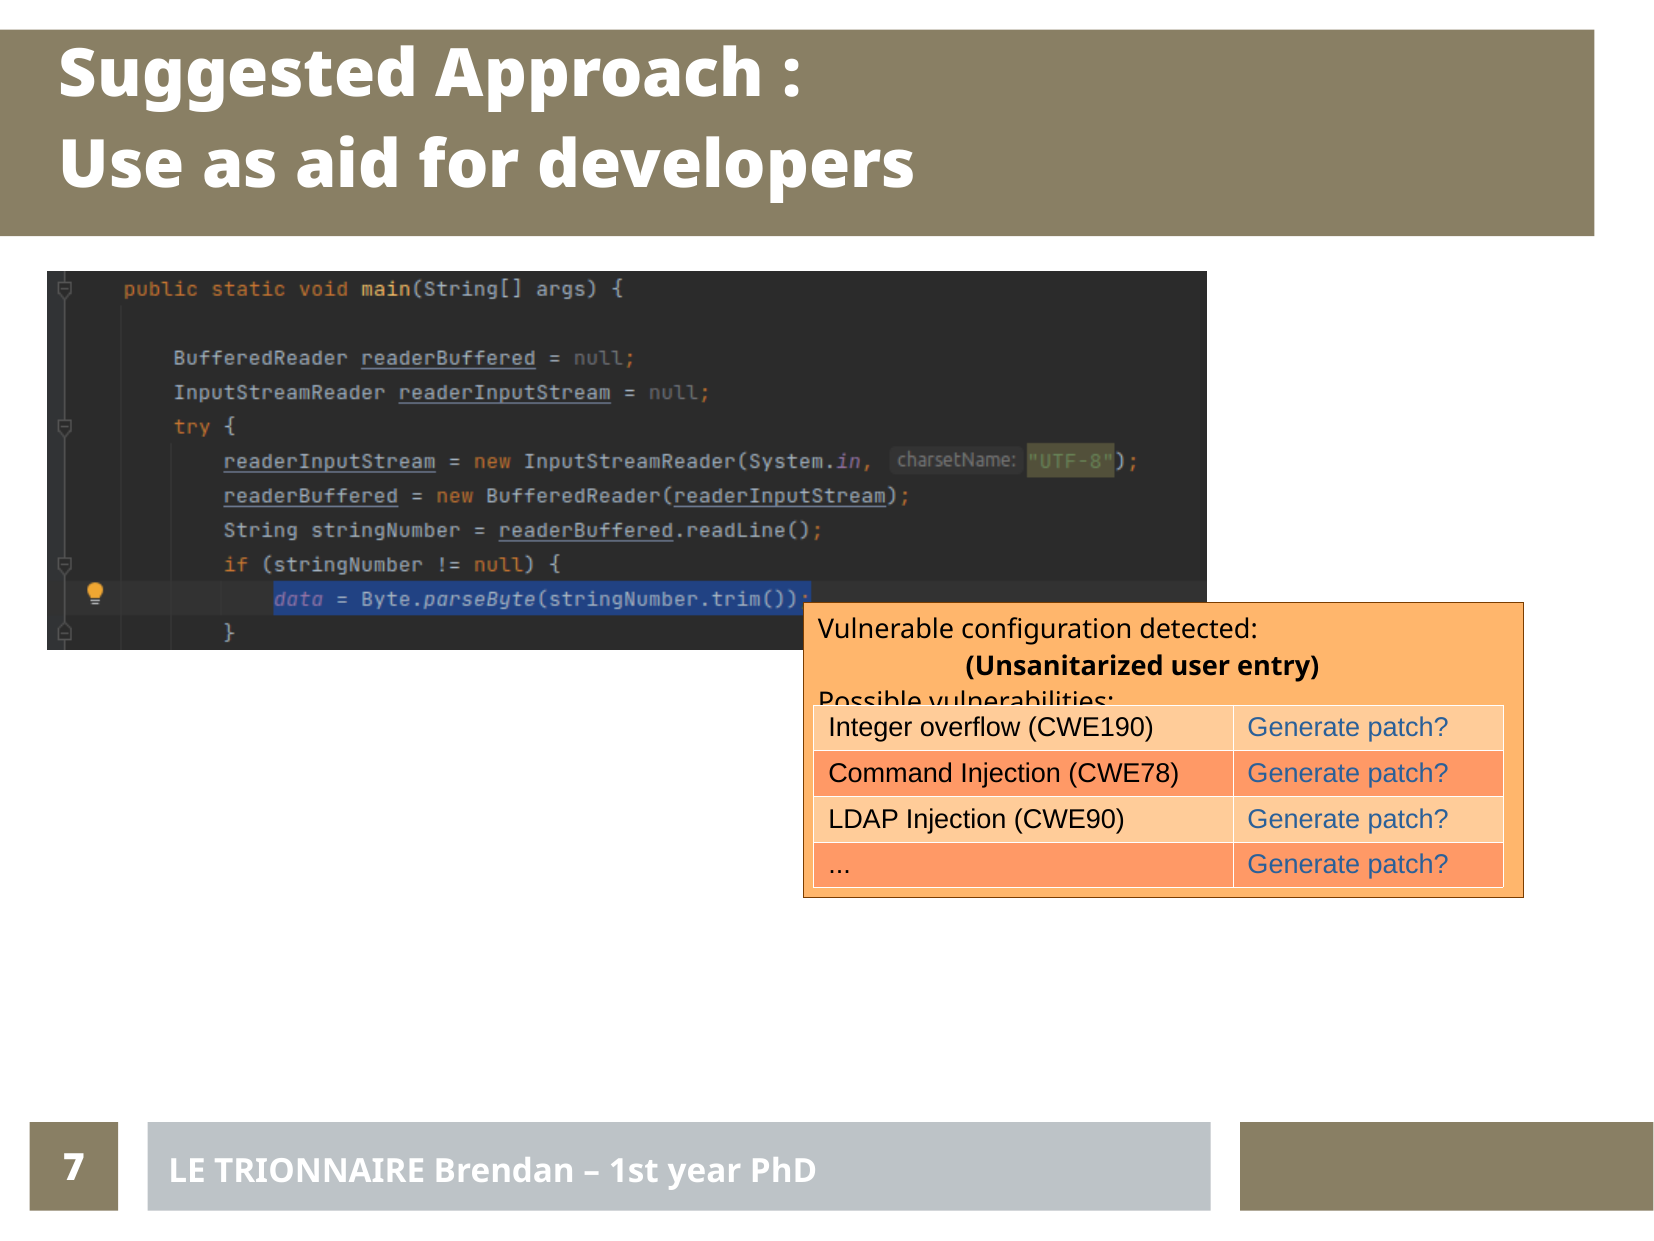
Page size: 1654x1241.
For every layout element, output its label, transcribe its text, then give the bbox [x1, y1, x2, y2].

text_box LE TRIONNAIRE Brendan – 1st year PhD [153, 1139, 1193, 1194]
table_cell Generate patch? [1234, 843, 1503, 887]
text_box Vulnerable configuration detected: (Unsanitarized user entry) Possible vulnerabilities: [803, 602, 1524, 898]
title Suggested Approach : Use as aid for developers [59, 59, 1595, 207]
table_header Generate patch? [1234, 706, 1503, 750]
picture [47, 271, 1207, 650]
table_cell Generate patch? [1234, 751, 1503, 796]
table_header Integer overflow (CWE190) [814, 706, 1233, 750]
table_cell LDAP Injection (CWE90) [814, 797, 1233, 842]
table_cell ... [814, 843, 1233, 887]
table_cell Generate patch? [1234, 797, 1503, 842]
table_cell Command Injection (CWE78) [814, 751, 1233, 796]
